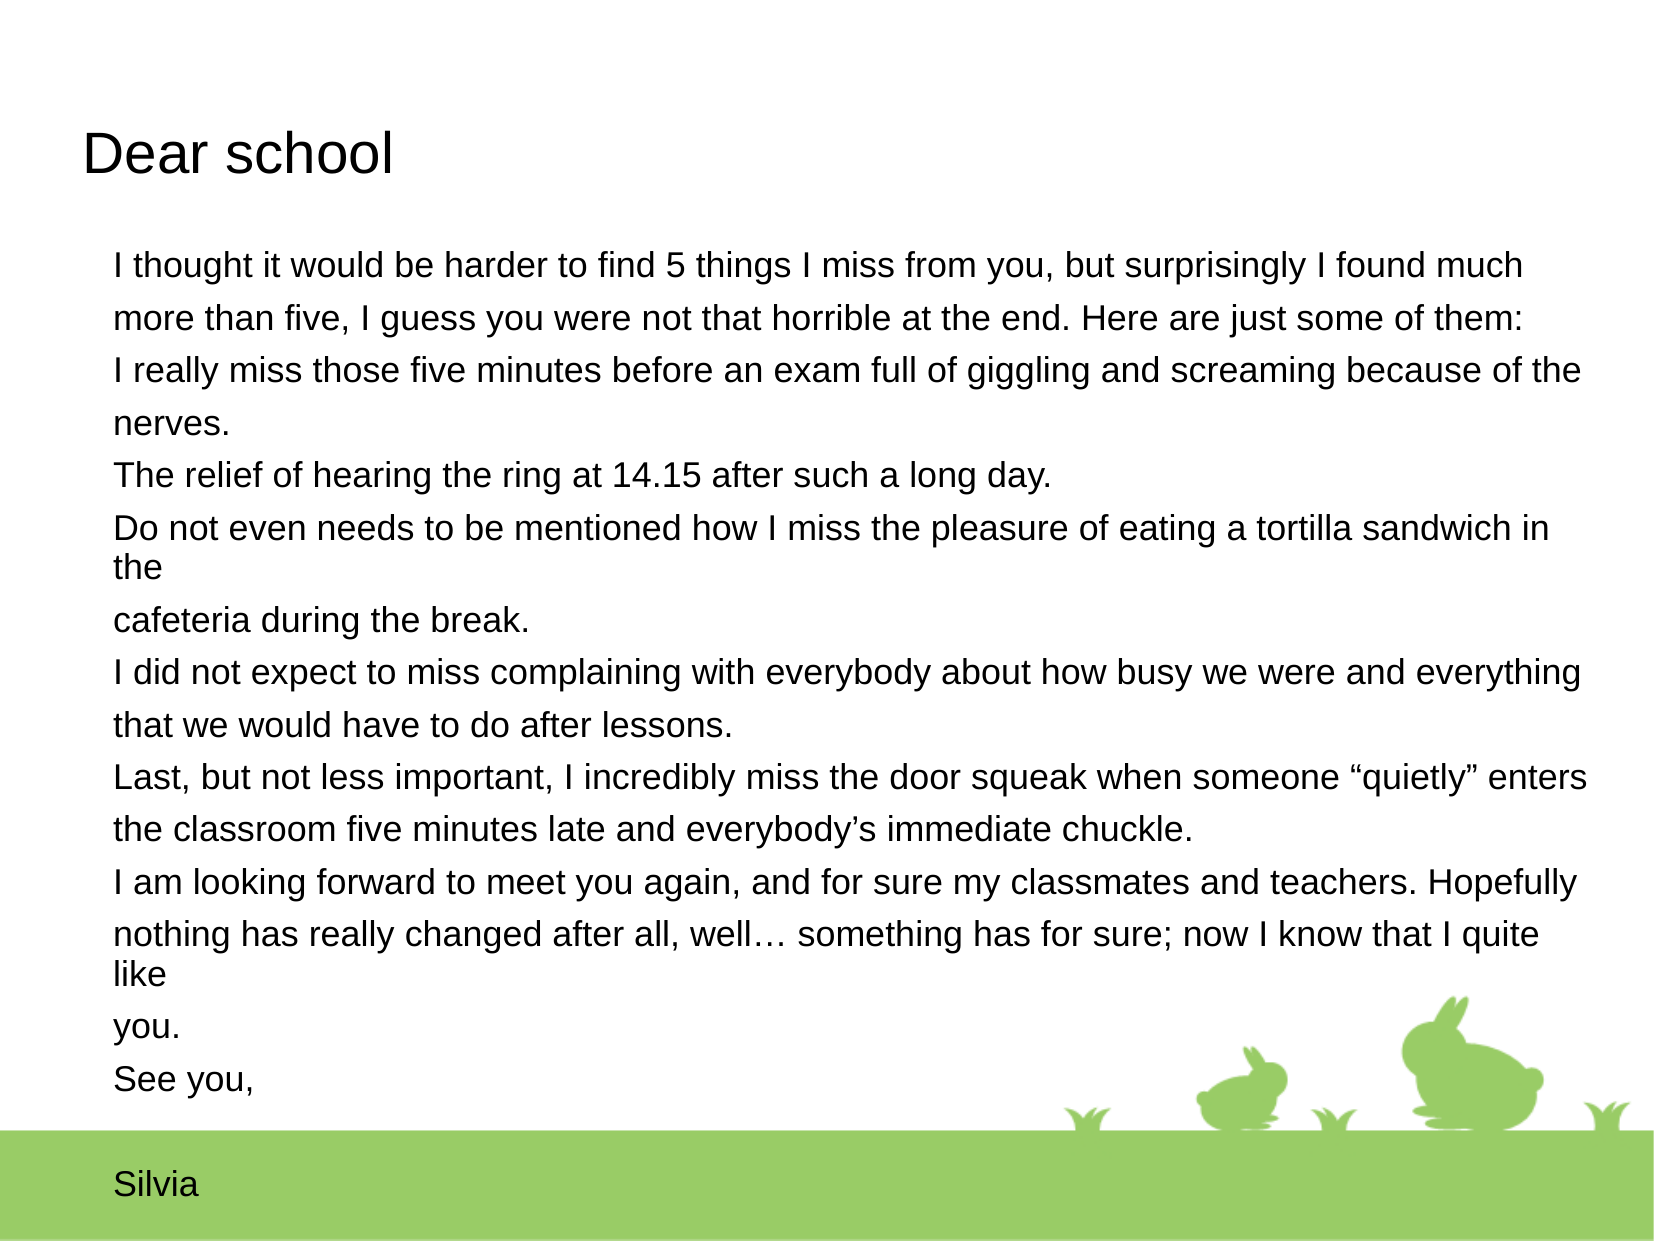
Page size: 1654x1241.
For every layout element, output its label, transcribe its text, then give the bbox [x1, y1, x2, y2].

title Dear school [82, 49, 1571, 200]
picture [0, 0, 1654, 1241]
list I thought it would be harder to find 5 things I miss from you, but surprisingly I found much more than five, I guess you were not that horrible at the end. Here are just some of them: I really miss those five minutes before an exam full of giggling and screaming because of the nerves. The relief of hearing the ring at 14.15 after such a long day. Do not even needs to be mentioned how I miss the pleasure of eating a tortilla sandwich in the cafeteria during the break. I did not expect to miss complaining with everybody about how busy we were and everything that we would have to do after lessons. Last, but not less important, I incredibly miss the door squeak when someone “quietly” enters the classroom five minutes late and everybody’s immediate chuckle. I am looking forward to meet you again, and for sure my classmates and teachers. Hopefully nothing has really changed after all, well… something has for sure; now I know that I quite like you. See you, Silvia [82, 200, 1595, 1229]
